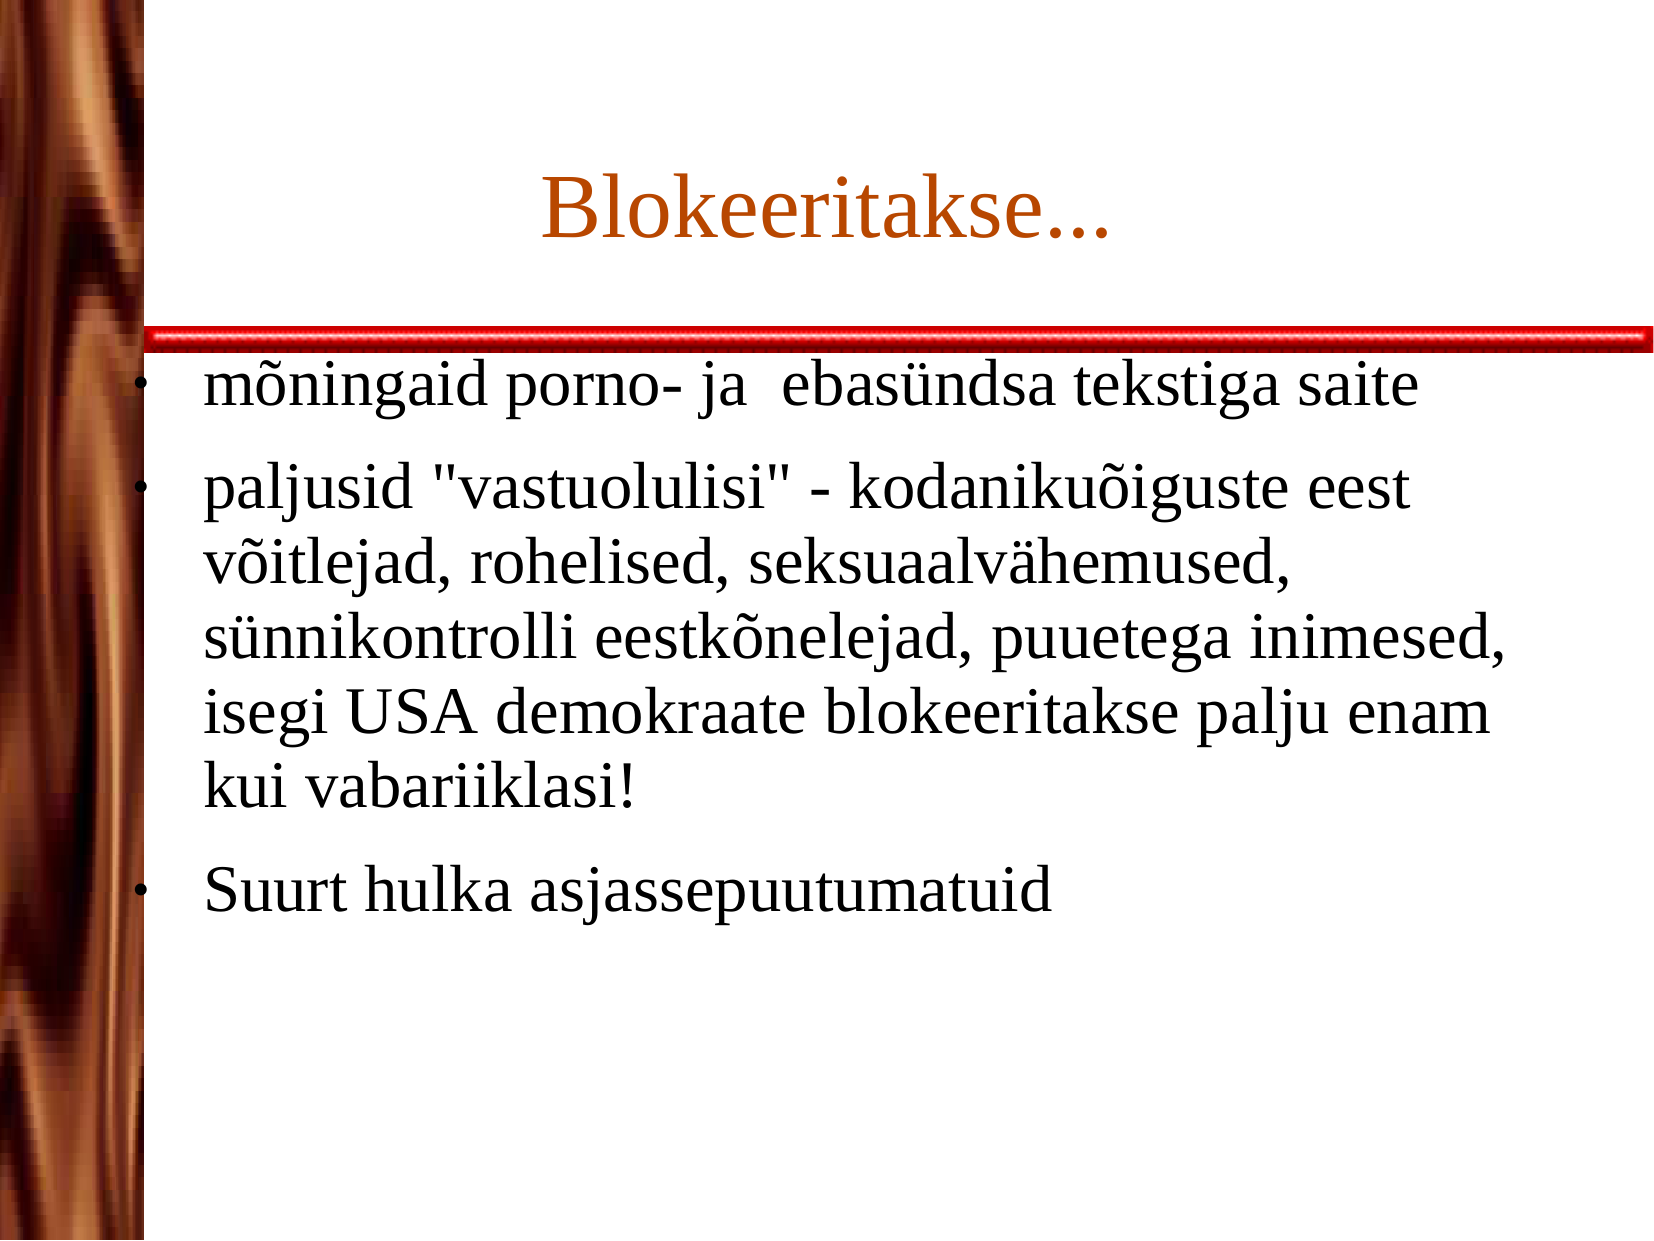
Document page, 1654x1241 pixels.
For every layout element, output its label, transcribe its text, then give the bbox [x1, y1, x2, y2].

title Blokeeritakse... [121, 102, 1534, 310]
picture [0, 0, 1654, 1240]
list mõningaid porno- ja ebasündsa tekstiga saite paljusid "vastuolulisi" - kodanikuõiguste eest võitlejad, rohelised, seksuaalvähemused, sünnikontrolli eestkõnelejad, puuetega inimesed, isegi USA demokraate blokeeritakse palju enam kui vabariiklasi! Suurt hulka asjassepuutumatuid [121, 344, 1534, 1126]
